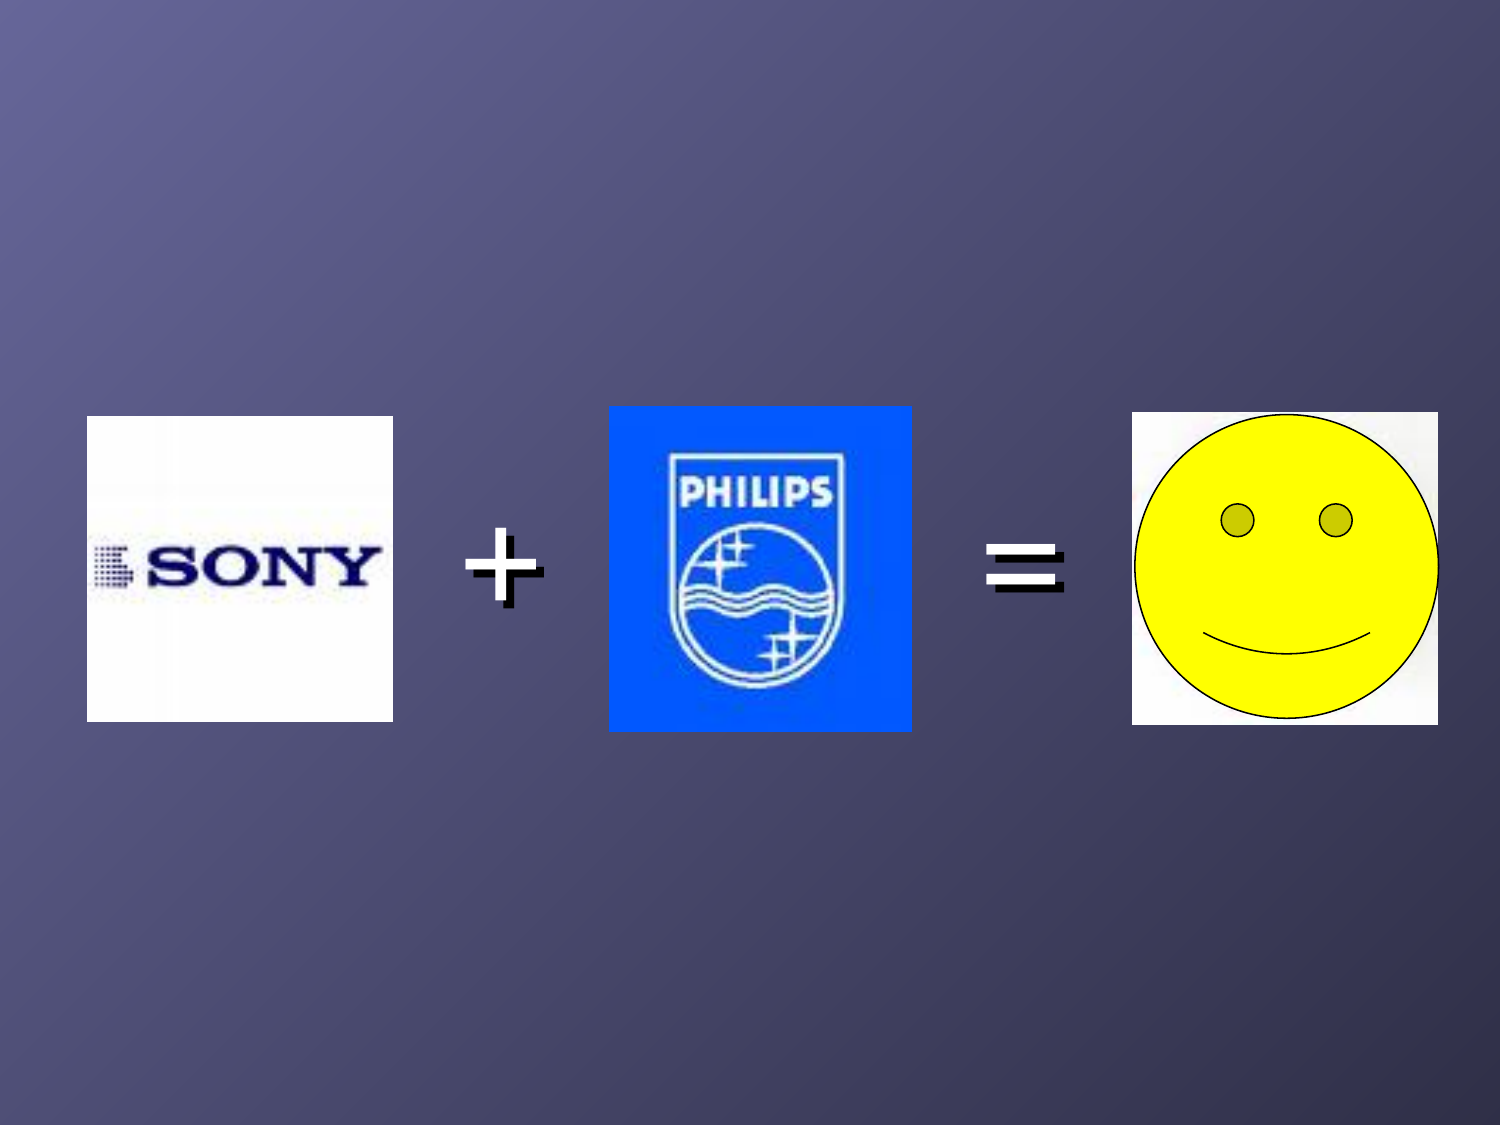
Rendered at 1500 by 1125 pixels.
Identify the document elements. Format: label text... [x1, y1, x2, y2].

picture [1132, 412, 1438, 726]
text_box + [443, 480, 559, 658]
picture [609, 406, 912, 732]
picture [87, 416, 393, 722]
text_box = [964, 480, 1080, 658]
text_box [1134, 414, 1439, 719]
